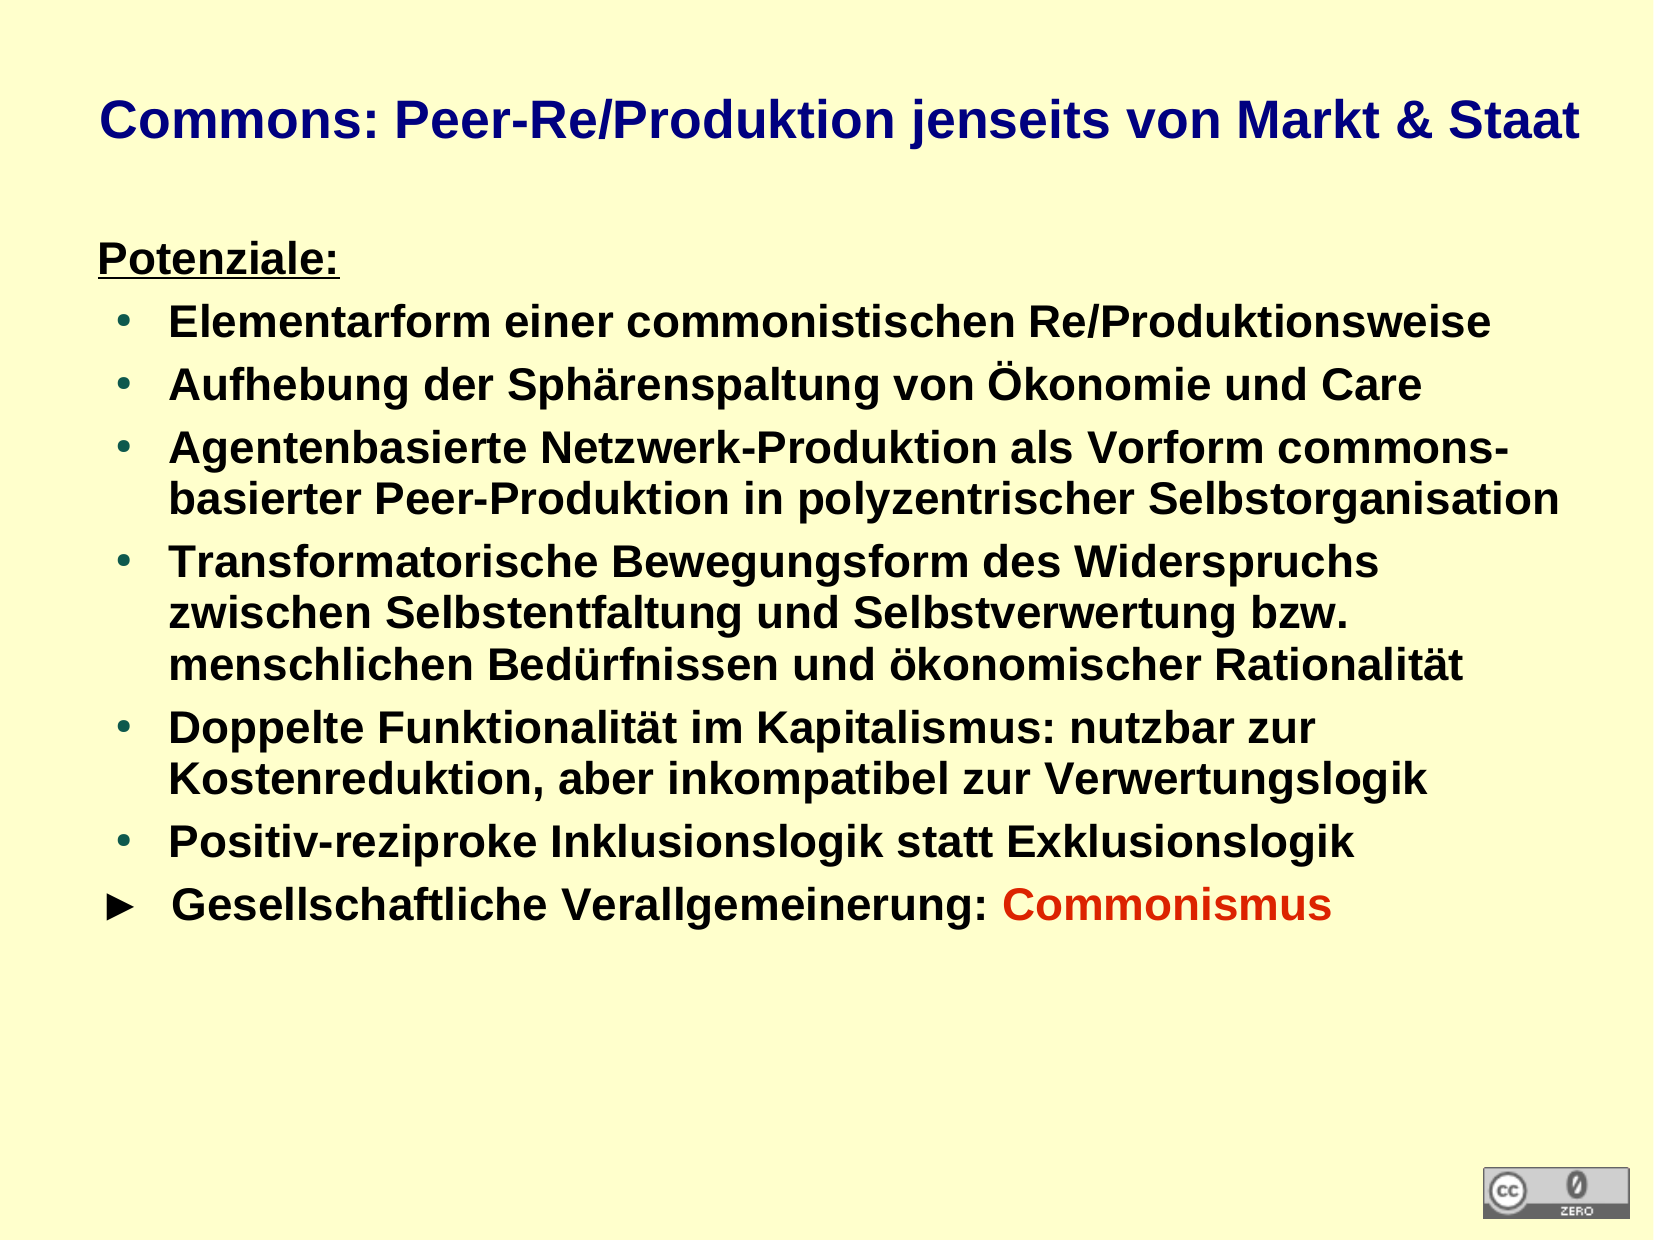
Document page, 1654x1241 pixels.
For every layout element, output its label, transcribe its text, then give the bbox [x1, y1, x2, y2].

list Potenziale: Elementarform einer commonistischen Re/Produktionsweise Aufhebung der Sphärenspaltung von Ökonomie und Care Agentenbasierte Netzwerk-Produktion als Vorform commons-basierter Peer-Produktion in polyzentrischer Selbstorganisation Transformatorische Bewegungsform des Widerspruchs zwischen Selbstentfaltung und Selbstverwertung bzw. menschlichen Bedürfnissen und ökonomischer Rationalität Doppelte Funktionalität im Kapitalismus: nutzbar zur Kostenreduktion, aber inkompatibel zur Verwertungslogik Positiv-reziproke Inklusionslogik statt Exklusionslogik ► Gesellschaftliche Verallgemeinerung: Commonismus [97, 232, 1571, 1040]
title Commons: Peer-Re/Produktion jenseits von Markt & Staat [88, 61, 1595, 178]
picture [1483, 1167, 1630, 1219]
